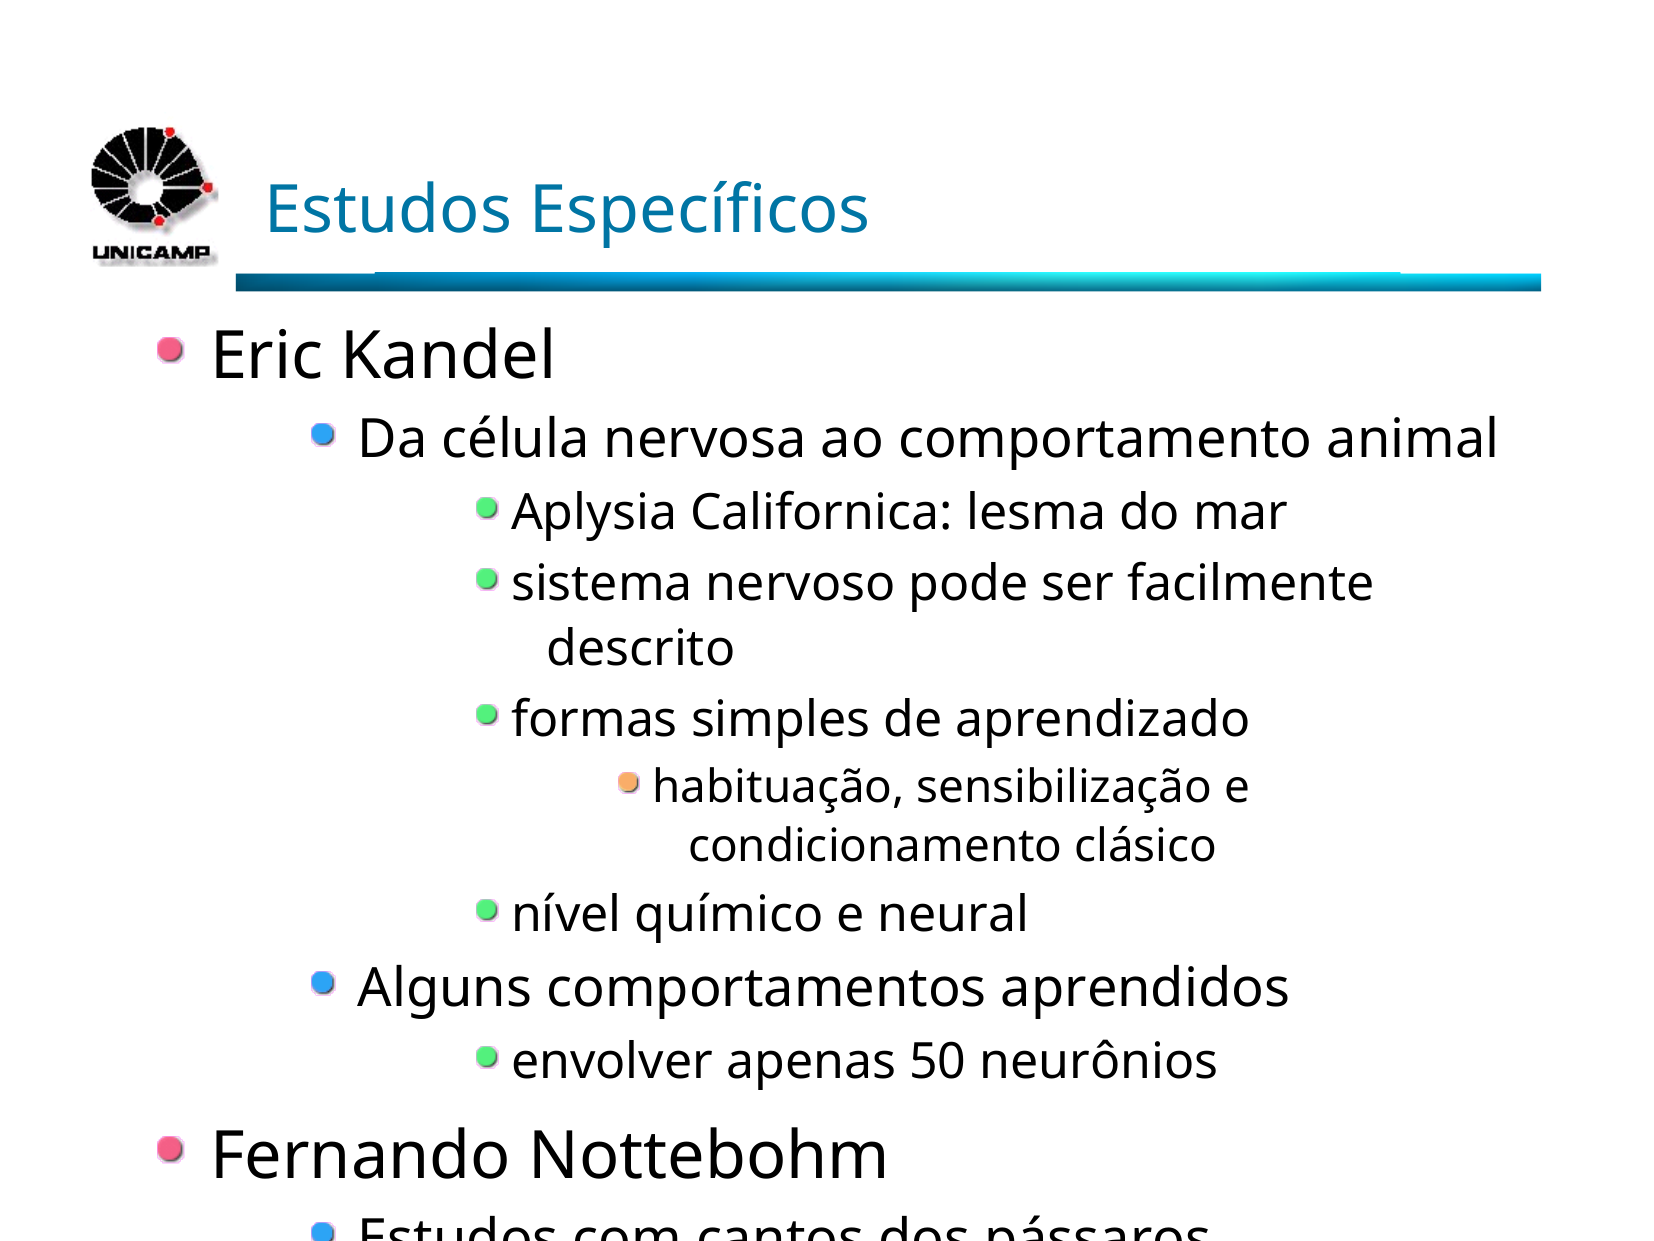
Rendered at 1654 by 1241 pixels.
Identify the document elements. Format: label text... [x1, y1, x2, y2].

list Eric Kandel Da célula nervosa ao comportamento animal Aplysia Californica: lesma do mar sistema nervoso pode ser facilmente descrito formas simples de aprendizado habituação, sensibilização e condicionamento clásico nível químico e neural Alguns comportamentos aprendidos envolver apenas 50 neurônios Fernando Nottebohm Estudos com cantos dos pássaros de onde vem o canto dos pássaros ? [121, 309, 1534, 1182]
title Estudos Específicos [264, 42, 1534, 250]
picture [125, 272, 1654, 295]
picture [310, 1221, 337, 1241]
